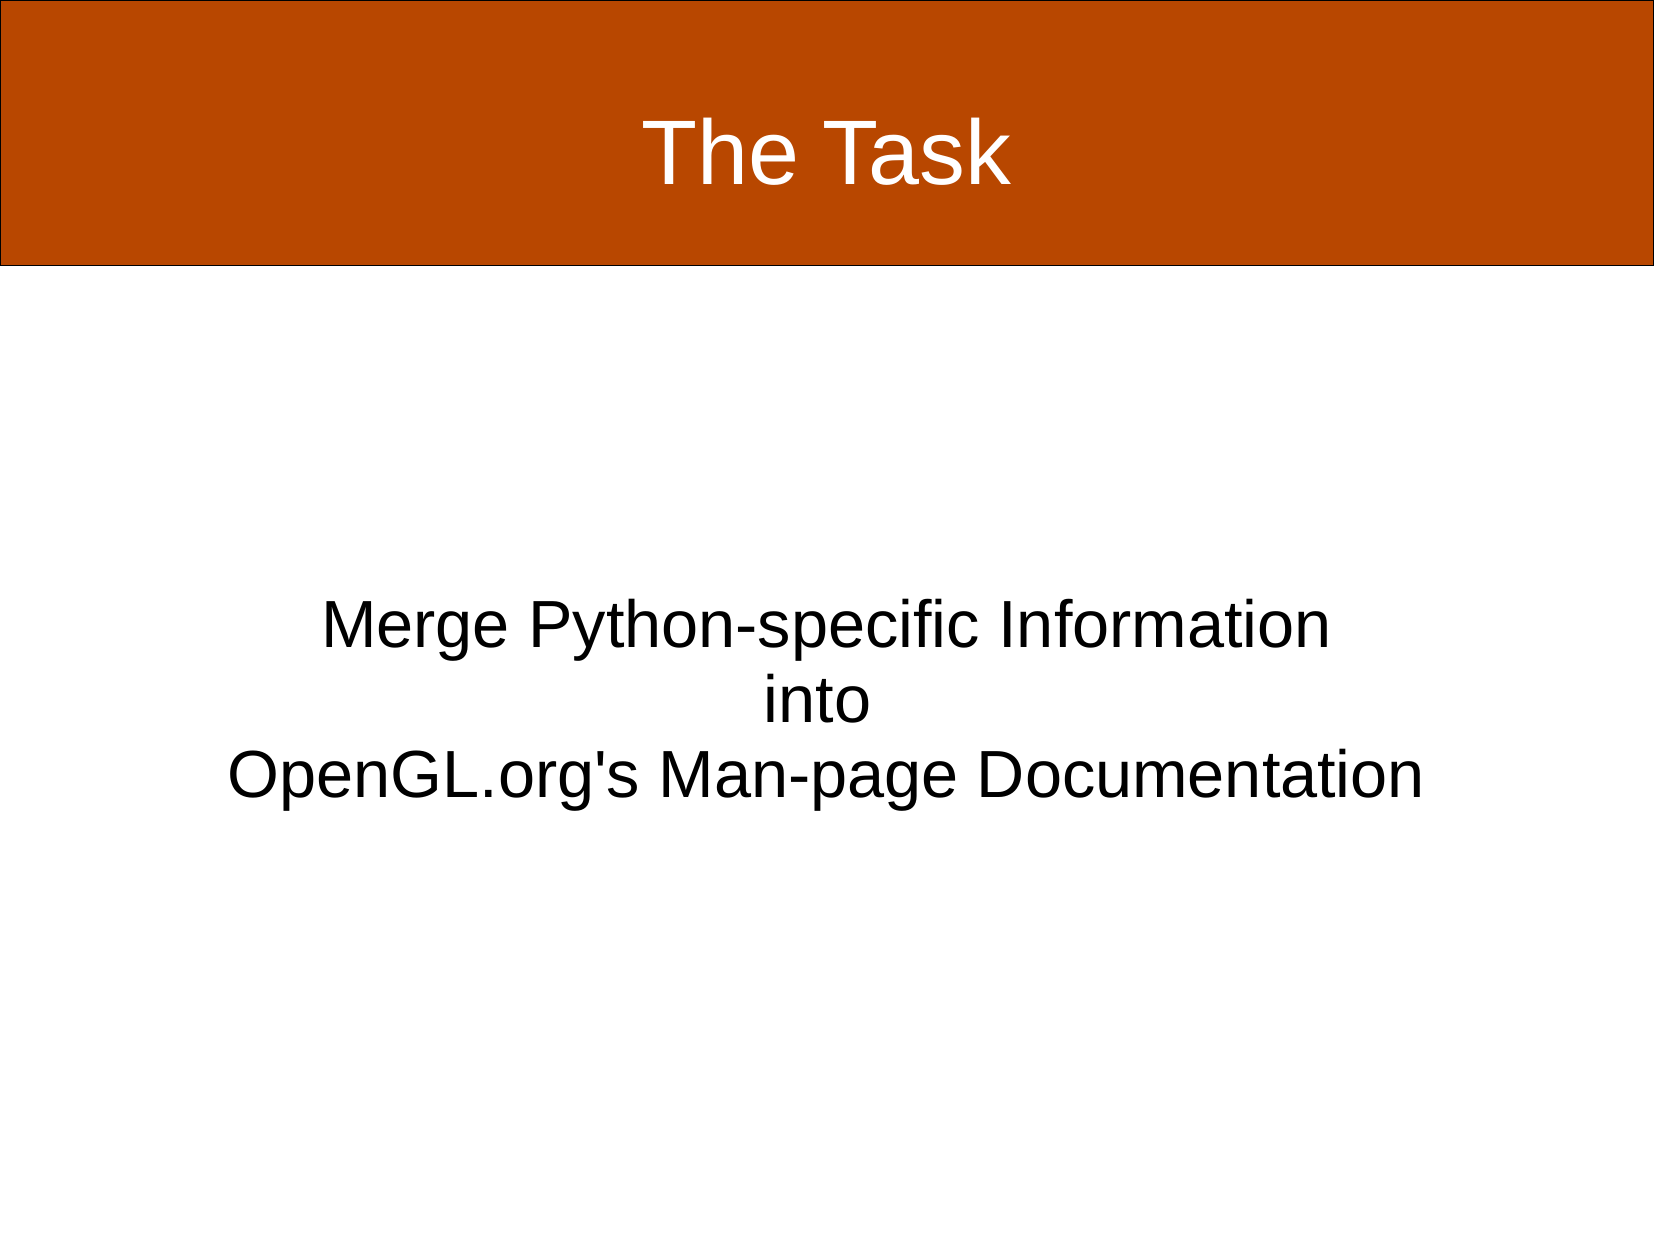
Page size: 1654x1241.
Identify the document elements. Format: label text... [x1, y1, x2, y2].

title The Task [82, 56, 1571, 250]
subtitle Merge Python-specific Information into OpenGL.org's Man-page Documentation [82, 297, 1571, 1102]
